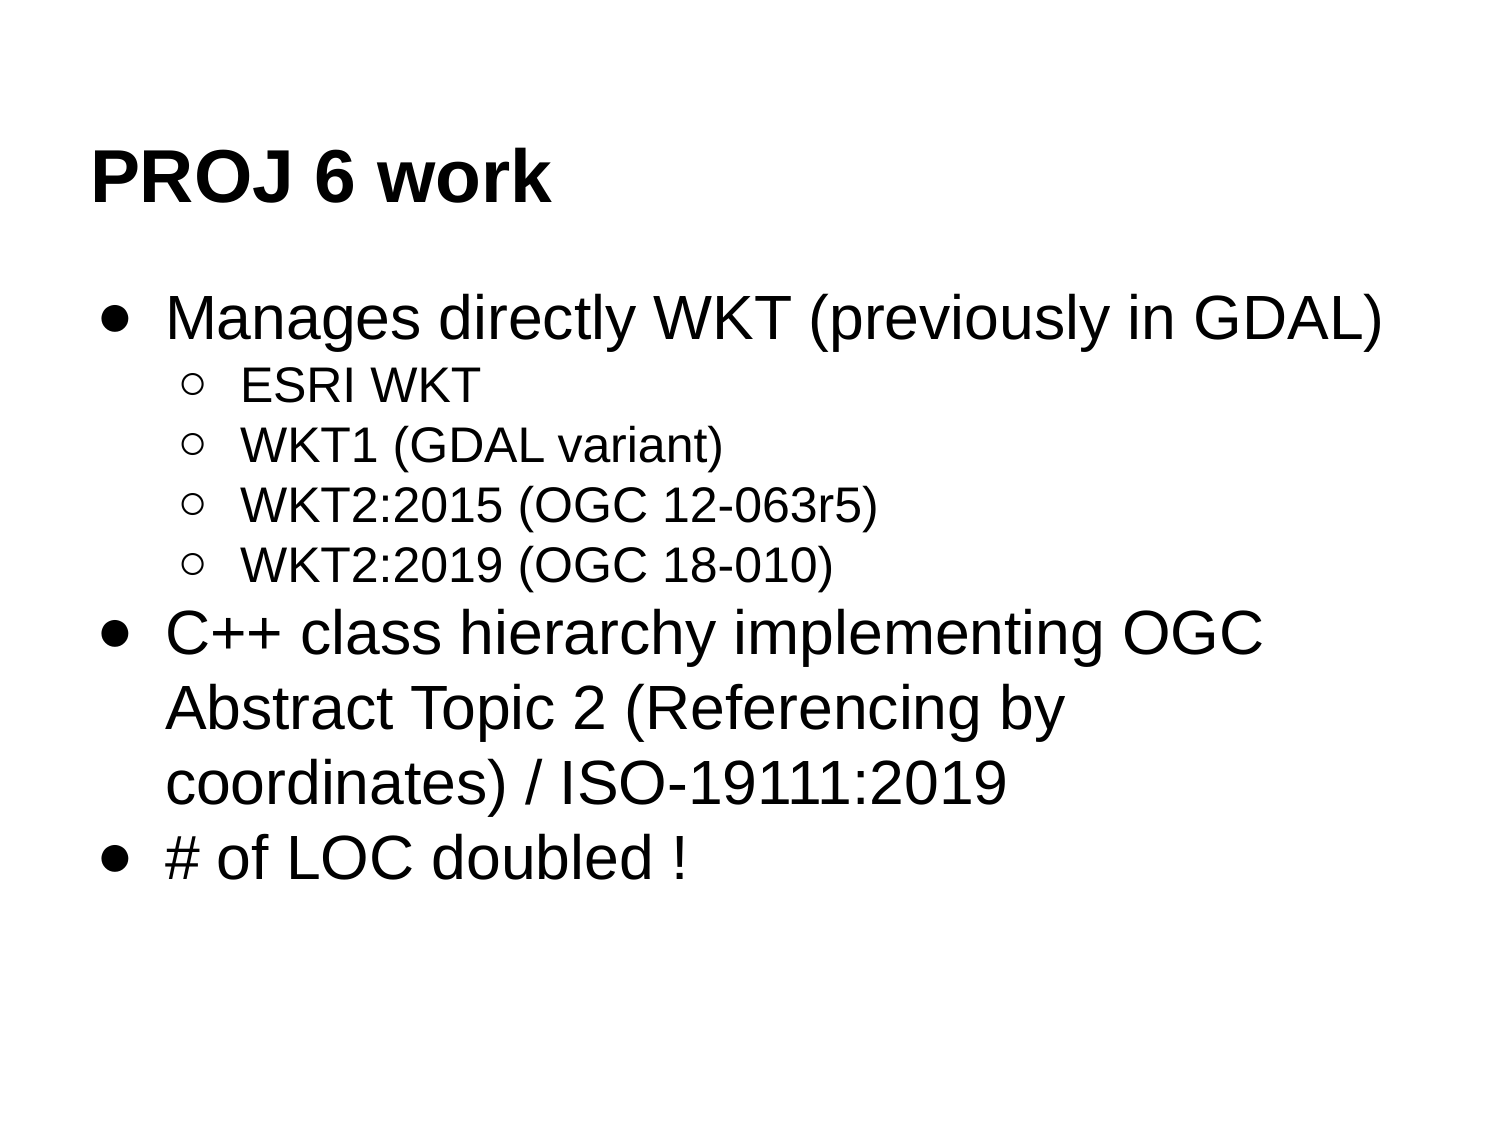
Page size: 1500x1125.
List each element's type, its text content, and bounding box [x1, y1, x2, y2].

list Manages directly WKT (previously in GDAL) ESRI WKT WKT1 (GDAL variant) WKT2:2015 (OGC 12-063r5) WKT2:2019 (OGC 18-010) C++ class hierarchy implementing OGC Abstract Topic 2 (Referencing by coordinates) / ISO-19111:2019 # of LOC doubled ! [75, 262, 1425, 1078]
title PROJ 6 work [75, 45, 1425, 233]
